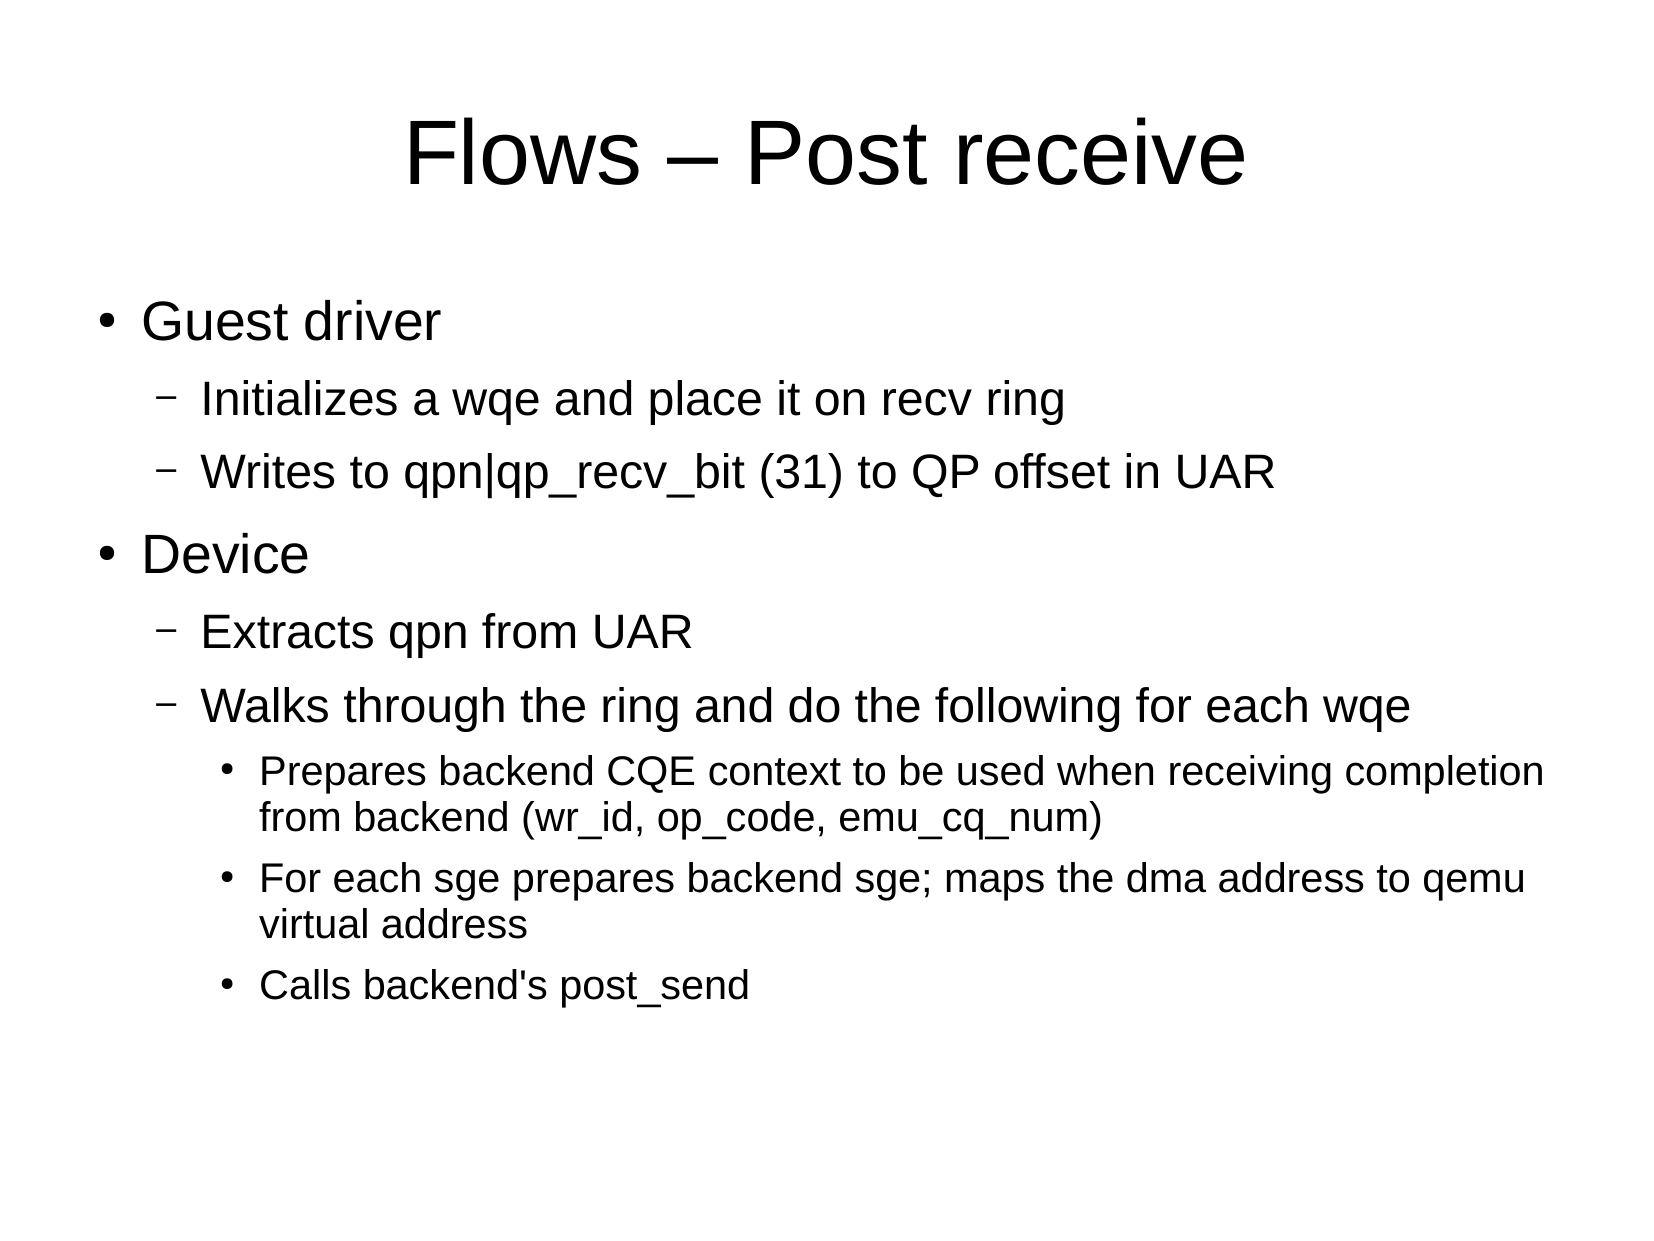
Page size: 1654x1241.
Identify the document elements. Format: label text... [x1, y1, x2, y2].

list Guest driver Initializes a wqe and place it on recv ring Writes to qpn|qp_recv_bit (31) to QP offset in UAR Device Extracts qpn from UAR Walks through the ring and do the following for each wqe Prepares backend CQE context to be used when receiving completion from backend (wr_id, op_code, emu_cq_num) For each sge prepares backend sge; maps the dma address to qemu virtual address Calls backend's post_send [82, 290, 1571, 1010]
title Flows – Post receive [82, 49, 1571, 257]
